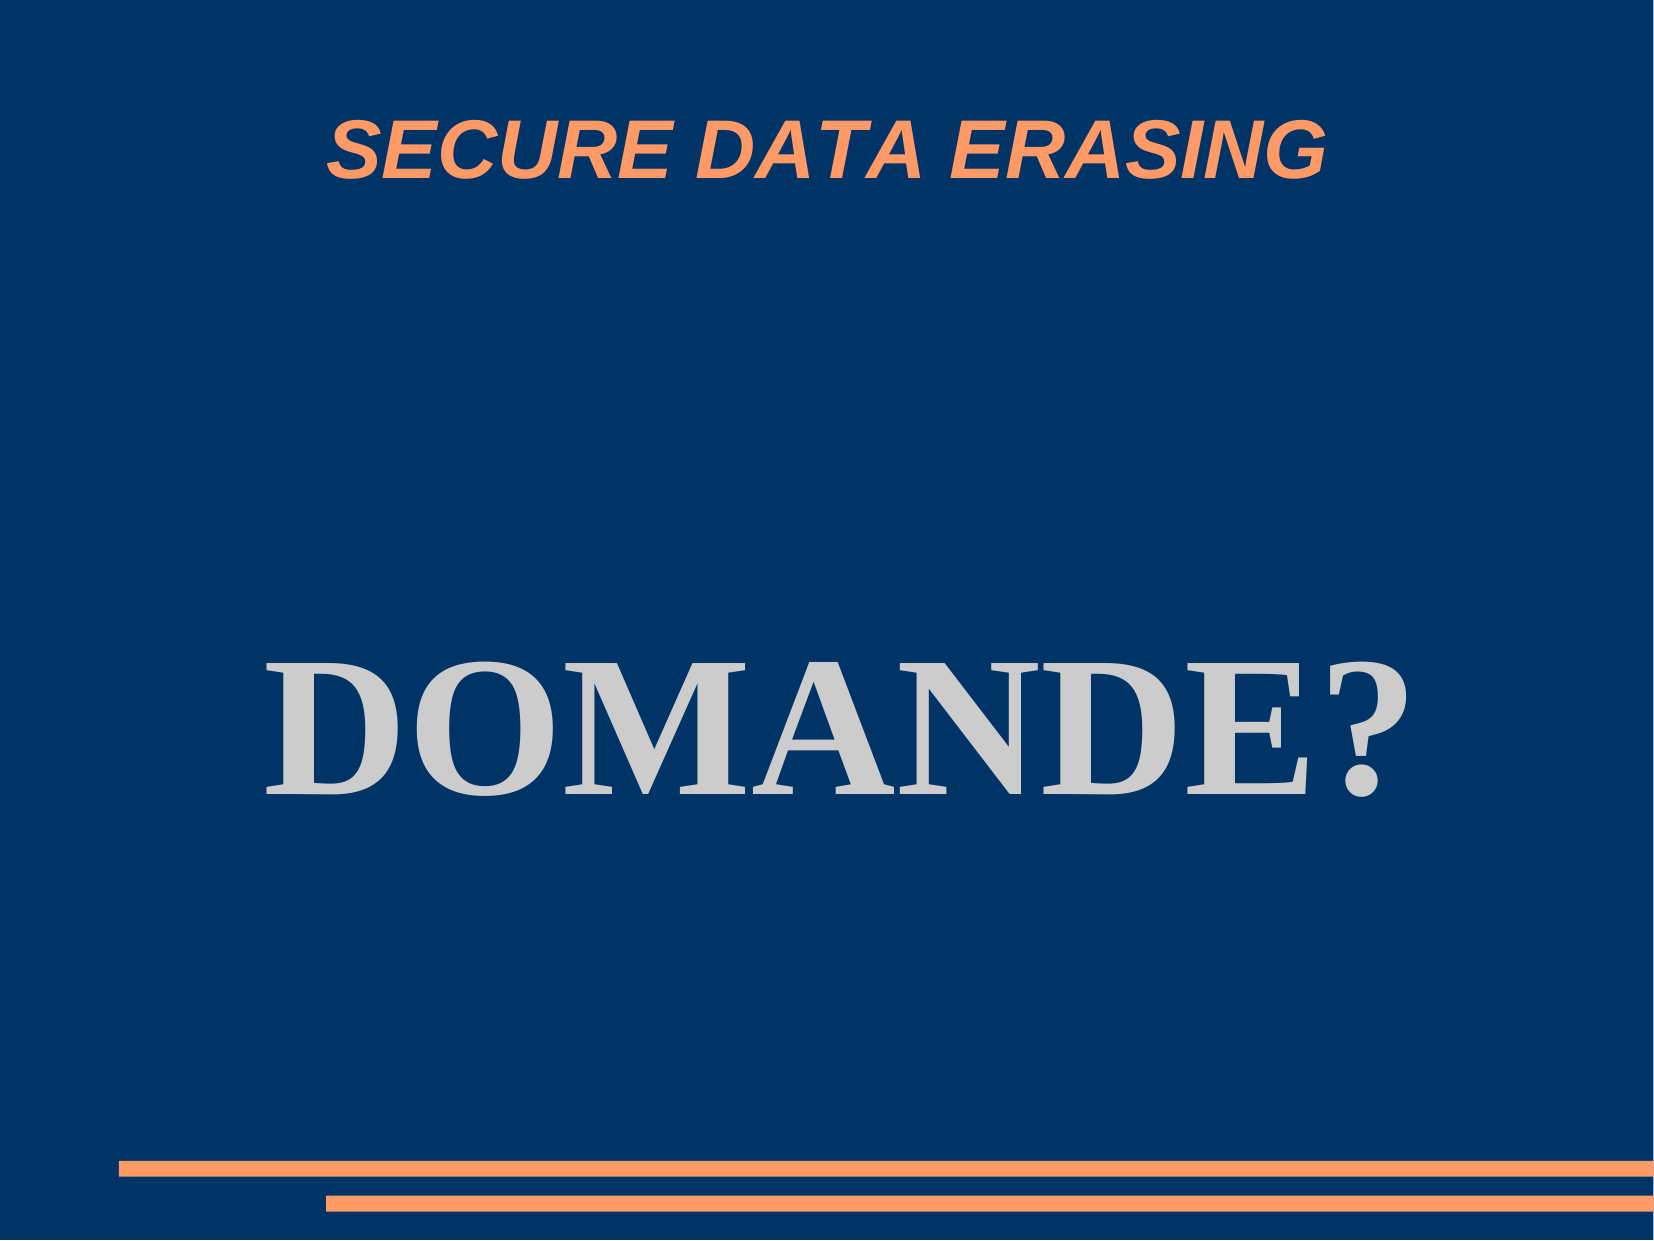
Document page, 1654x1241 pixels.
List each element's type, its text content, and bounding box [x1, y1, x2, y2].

title SECURE DATA ERASING [121, 46, 1534, 254]
subtitle DOMANDE? [121, 329, 1561, 1125]
